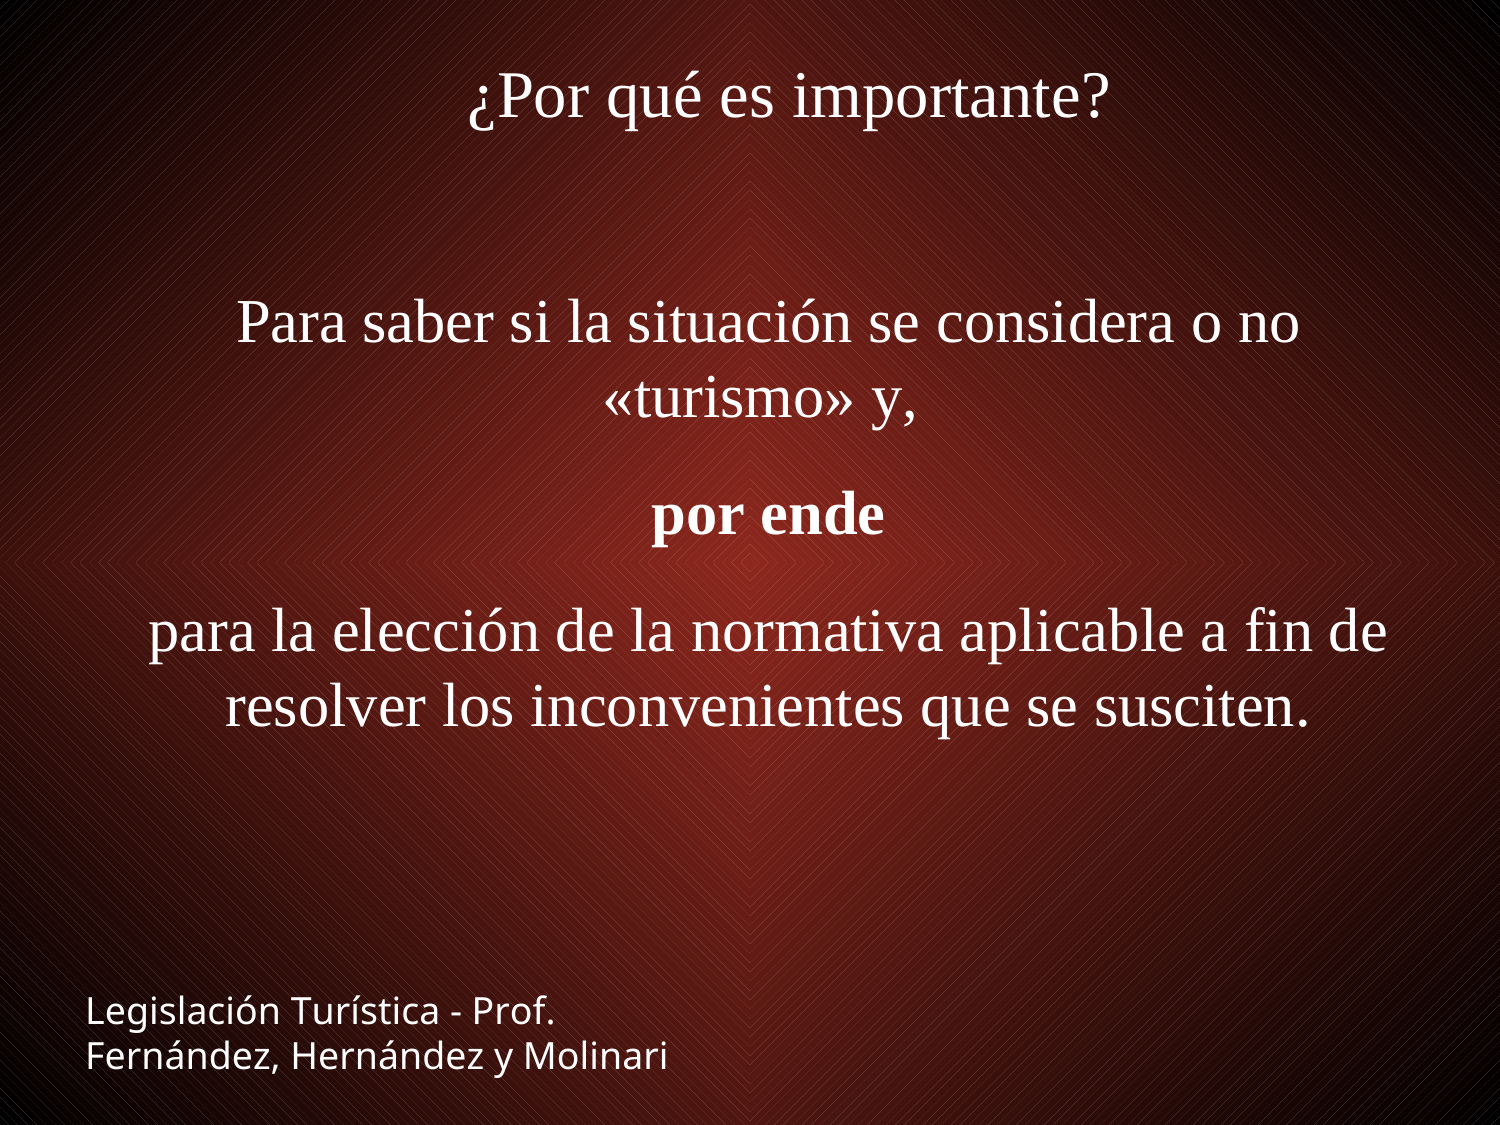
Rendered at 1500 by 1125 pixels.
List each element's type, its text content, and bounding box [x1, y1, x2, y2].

title ¿Por qué es importante? [75, 43, 1426, 274]
text_box Para saber si la situación se considera o no «turismo» y, por ende para la elección de la normativa aplicable a fin de resolver los inconvenientes que se susciten. [88, 273, 1439, 910]
text_box Legislación Turística - Prof. Fernández, Hernández y Molinari [70, 979, 770, 1029]
